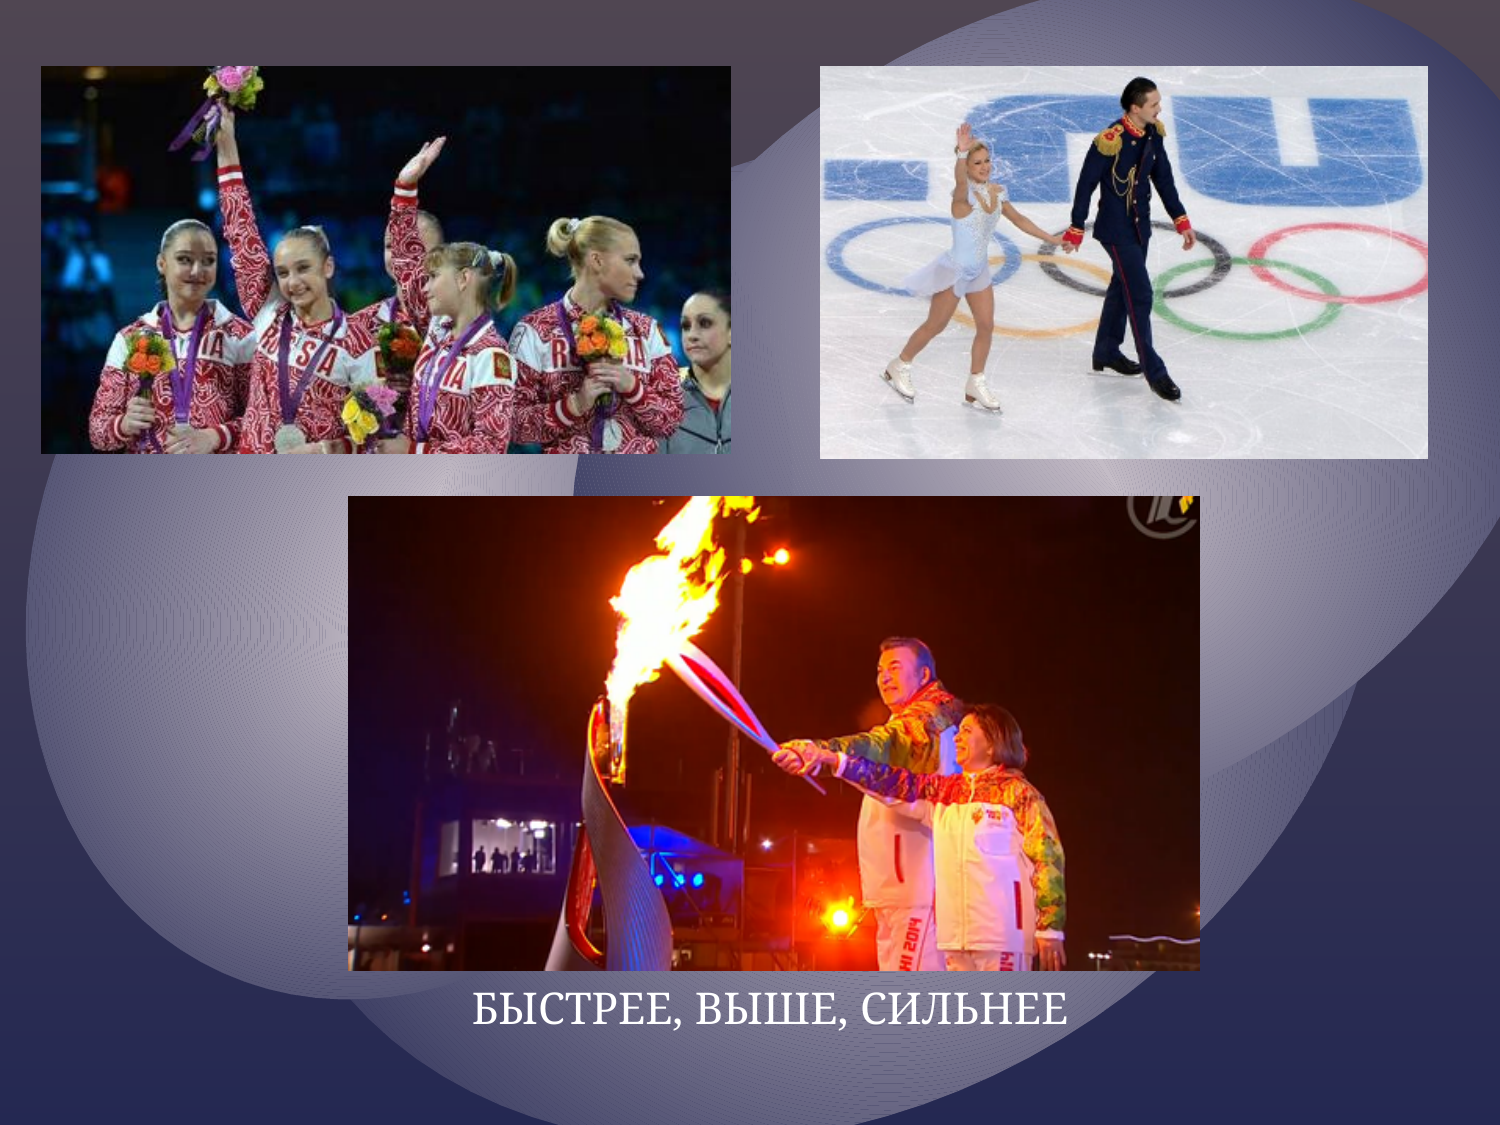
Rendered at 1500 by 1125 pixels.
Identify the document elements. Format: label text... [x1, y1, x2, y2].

list БЫСТРЕЕ, ВЫШЕ, СИЛЬНЕЕ [454, 973, 1116, 1106]
picture [820, 66, 1428, 460]
picture [348, 496, 1200, 972]
picture [41, 66, 731, 454]
